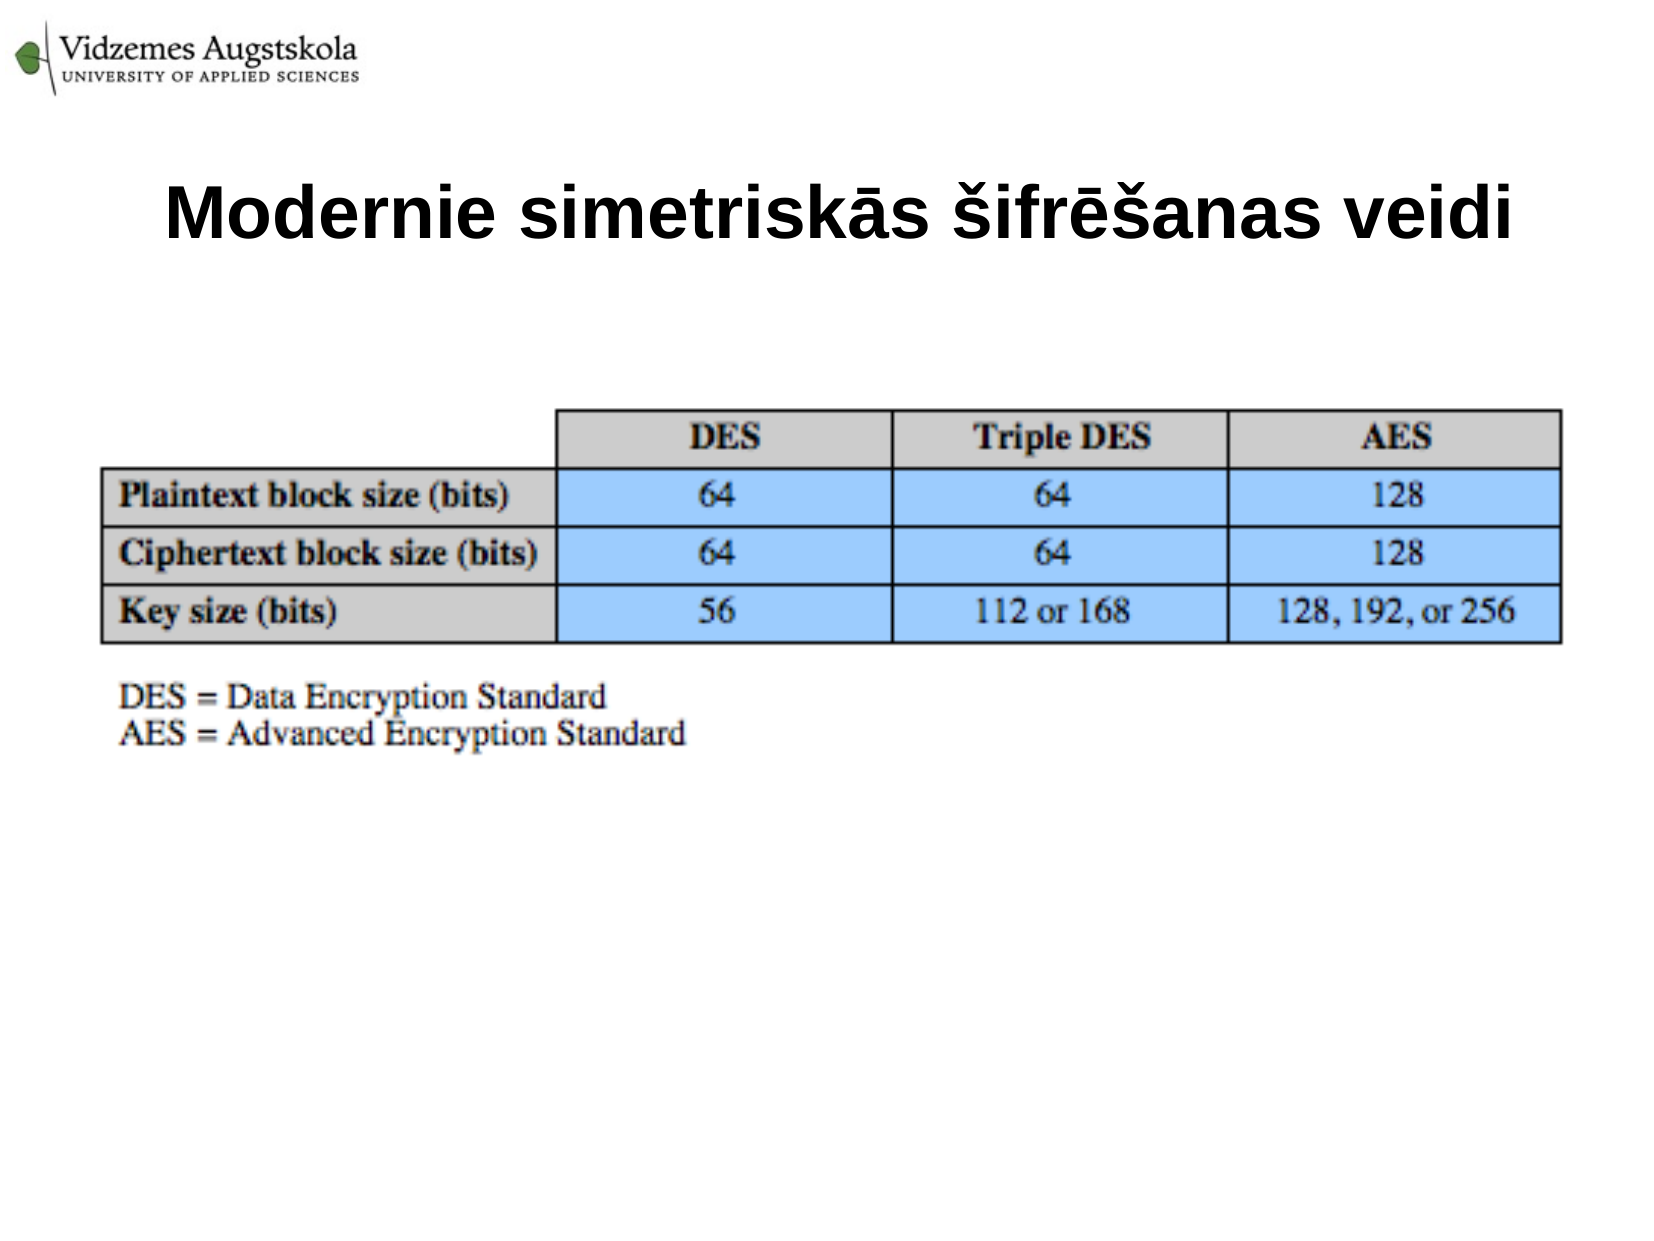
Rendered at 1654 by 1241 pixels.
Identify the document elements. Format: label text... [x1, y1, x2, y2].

title Modernie simetriskās šifrēšanas veidi [82, 110, 1571, 317]
picture [73, 377, 1595, 849]
picture [5, 2, 368, 113]
